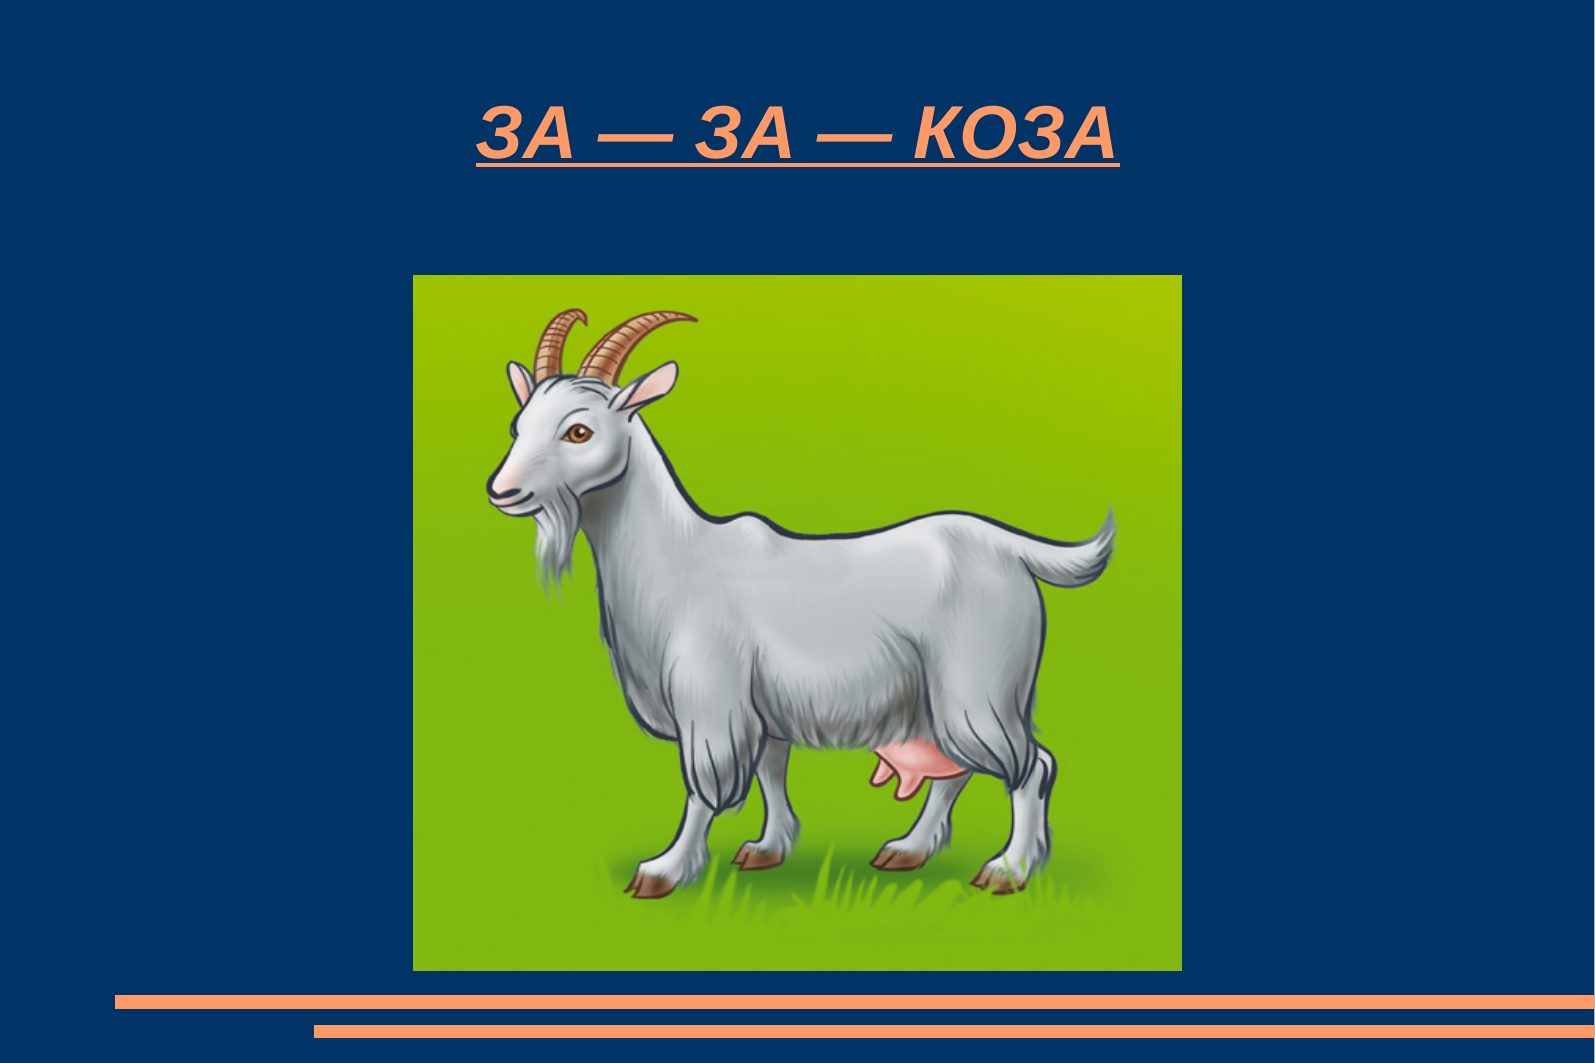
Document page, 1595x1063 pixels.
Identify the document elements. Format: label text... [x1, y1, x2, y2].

picture [413, 276, 1182, 971]
title ЗА — ЗА — КОЗА [117, 39, 1479, 218]
